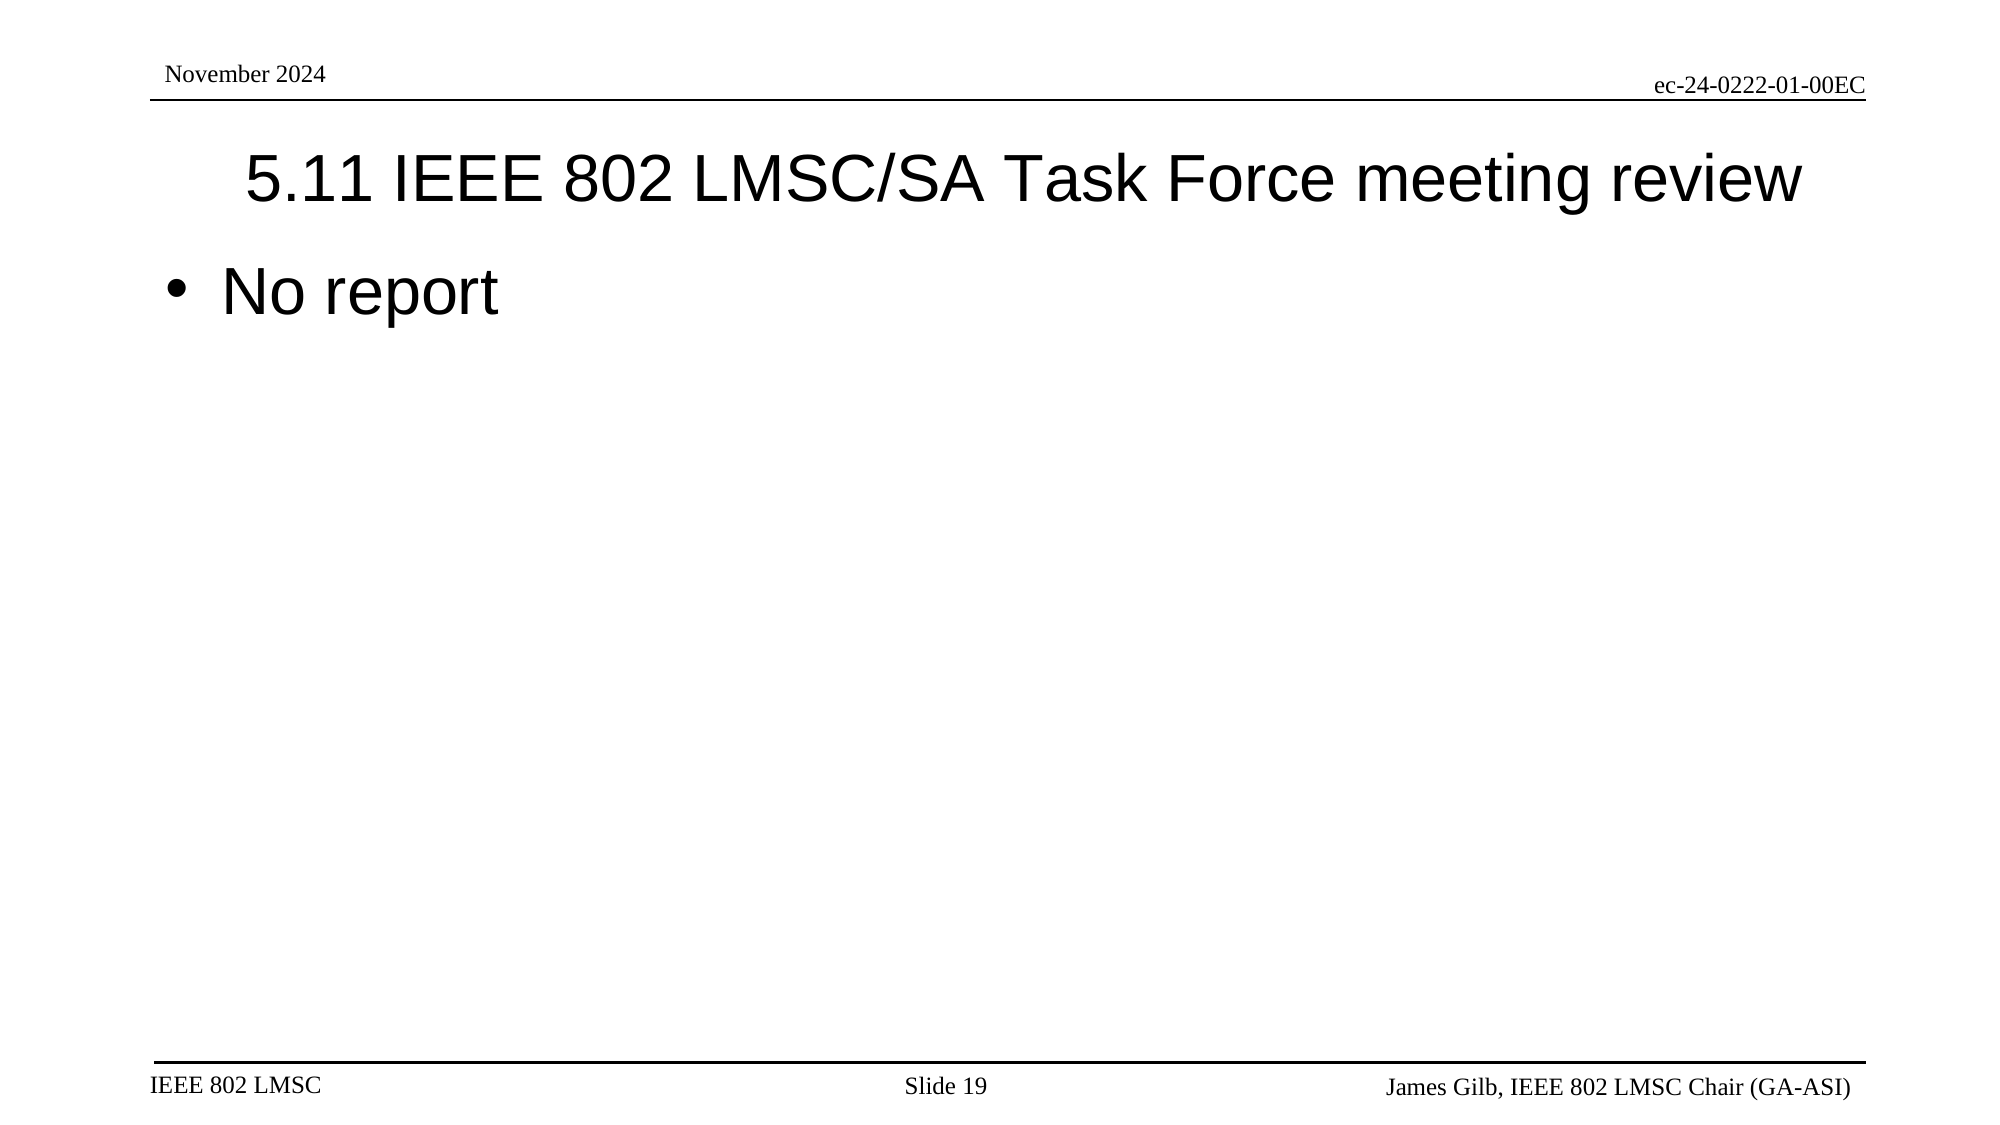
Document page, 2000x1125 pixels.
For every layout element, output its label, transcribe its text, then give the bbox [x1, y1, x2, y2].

list No report [150, 239, 1900, 1051]
title 5.11 IEEE 802 LMSC/SA Task Force meeting review [150, 112, 1900, 238]
